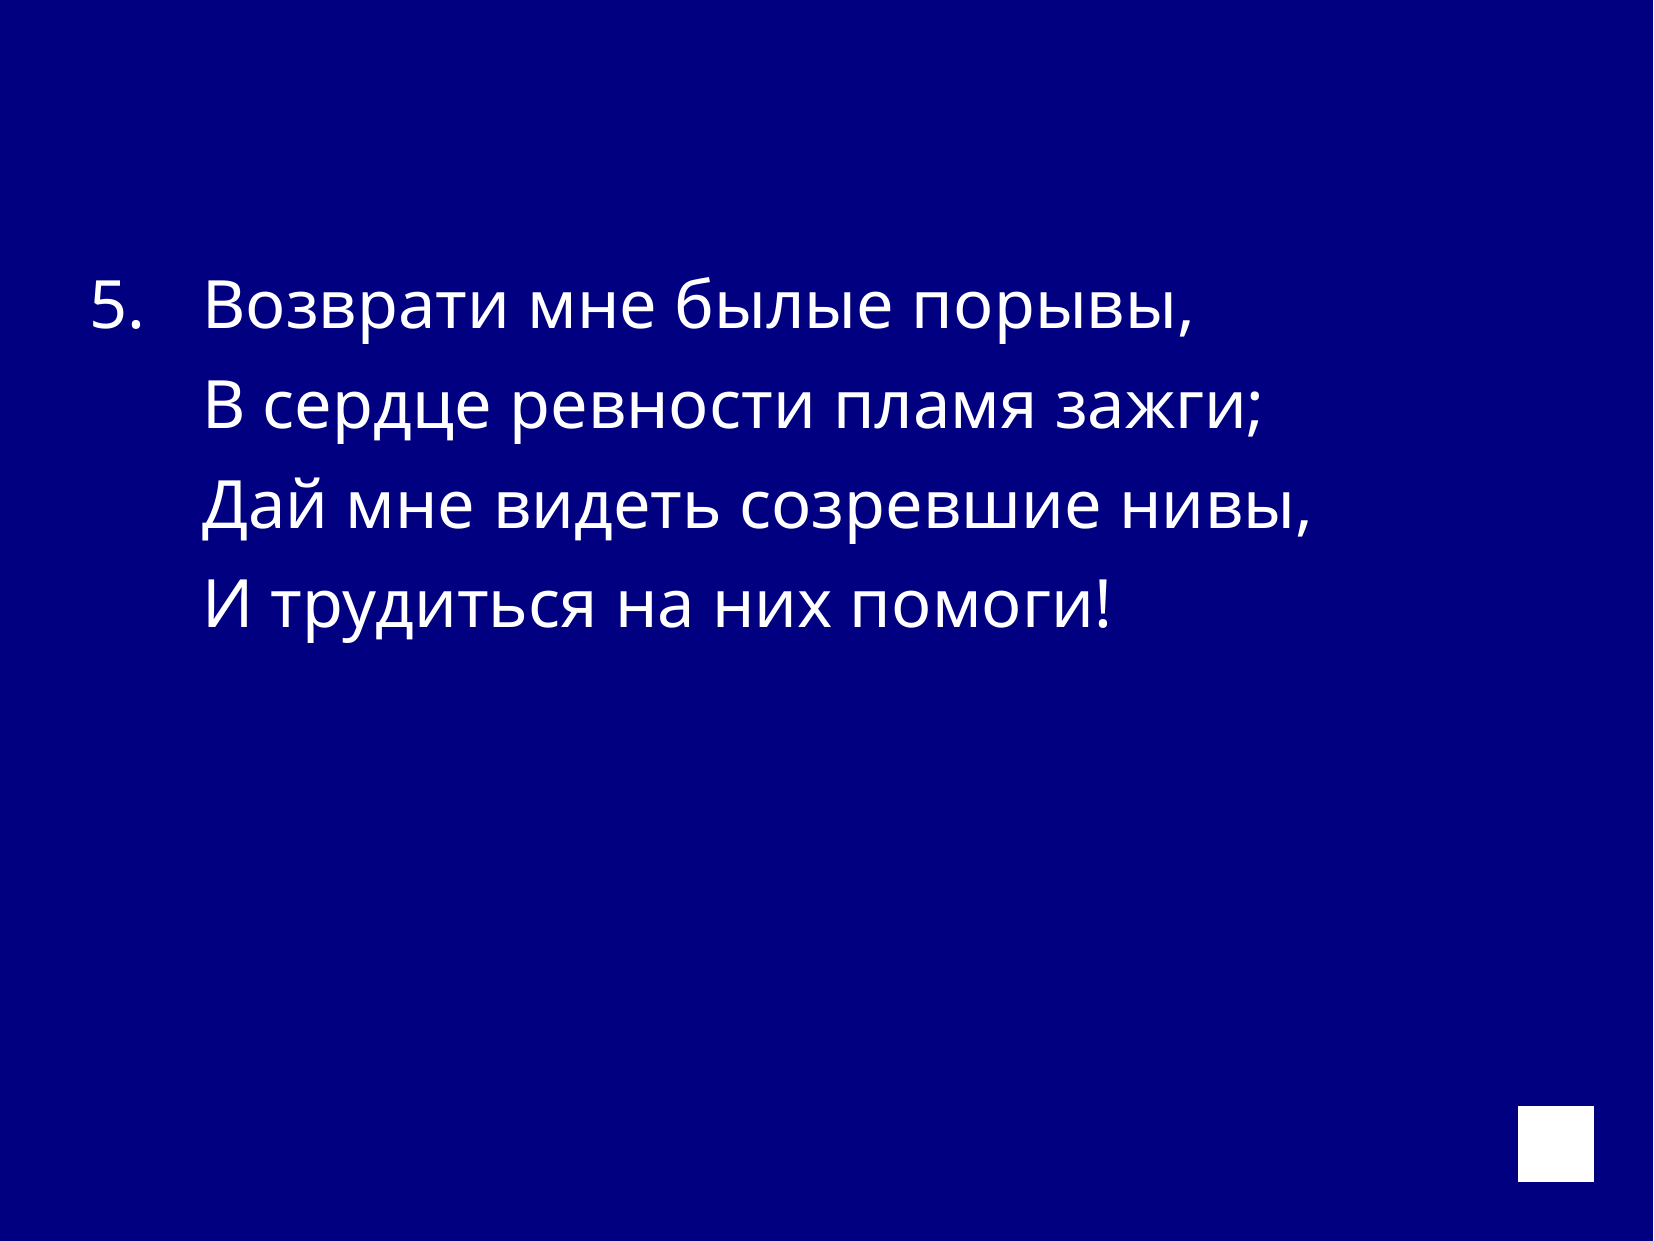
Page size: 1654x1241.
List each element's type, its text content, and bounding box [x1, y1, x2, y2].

text_box [1518, 1106, 1594, 1182]
text_box 5. Возврати мне былые порывы, В сердце ревности пламя зажги; Дай мне видеть созревшие нивы, И трудиться на них помоги! [75, 150, 1576, 1163]
